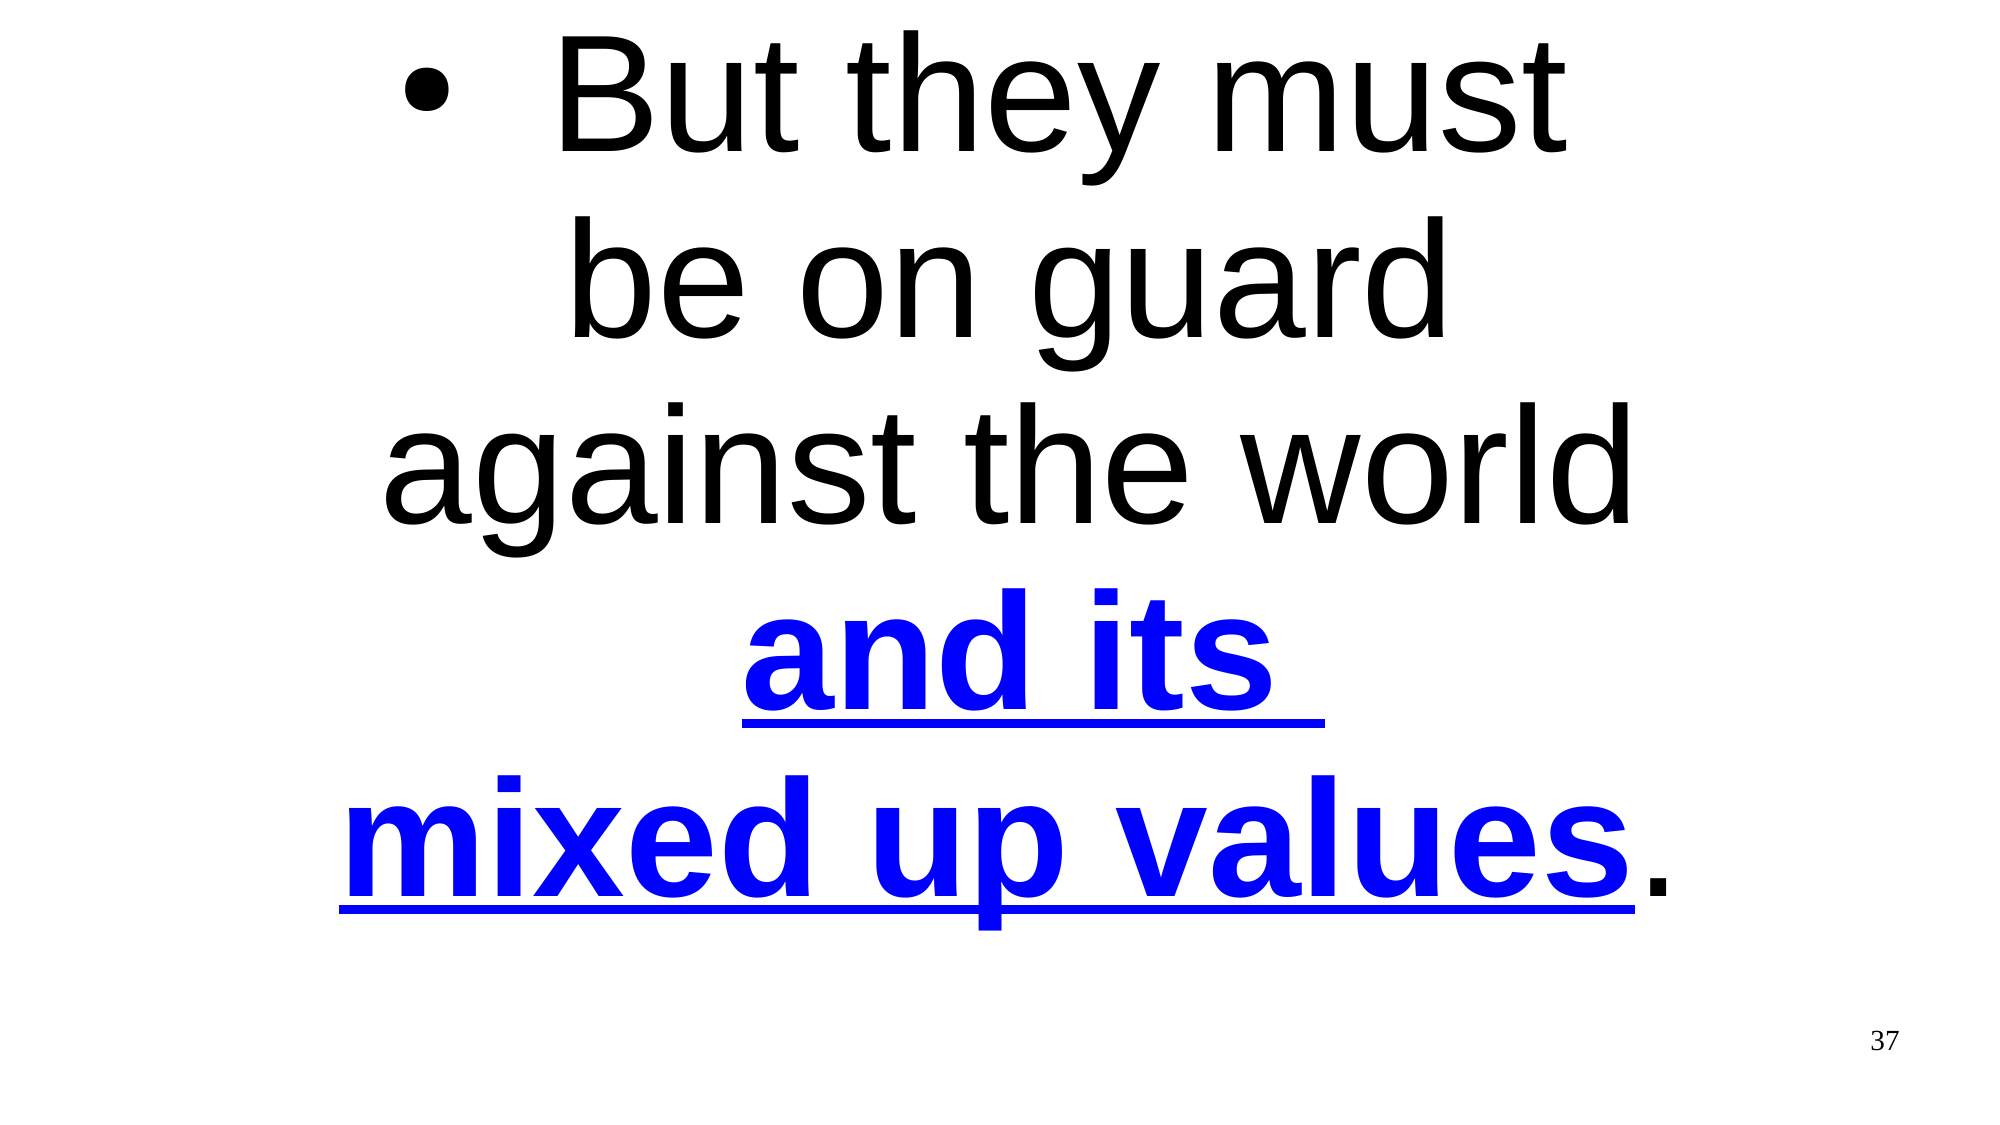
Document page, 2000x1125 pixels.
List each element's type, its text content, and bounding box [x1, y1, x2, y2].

list But they must be on guard against the world and its mixed up values. [0, 0, 1996, 1123]
